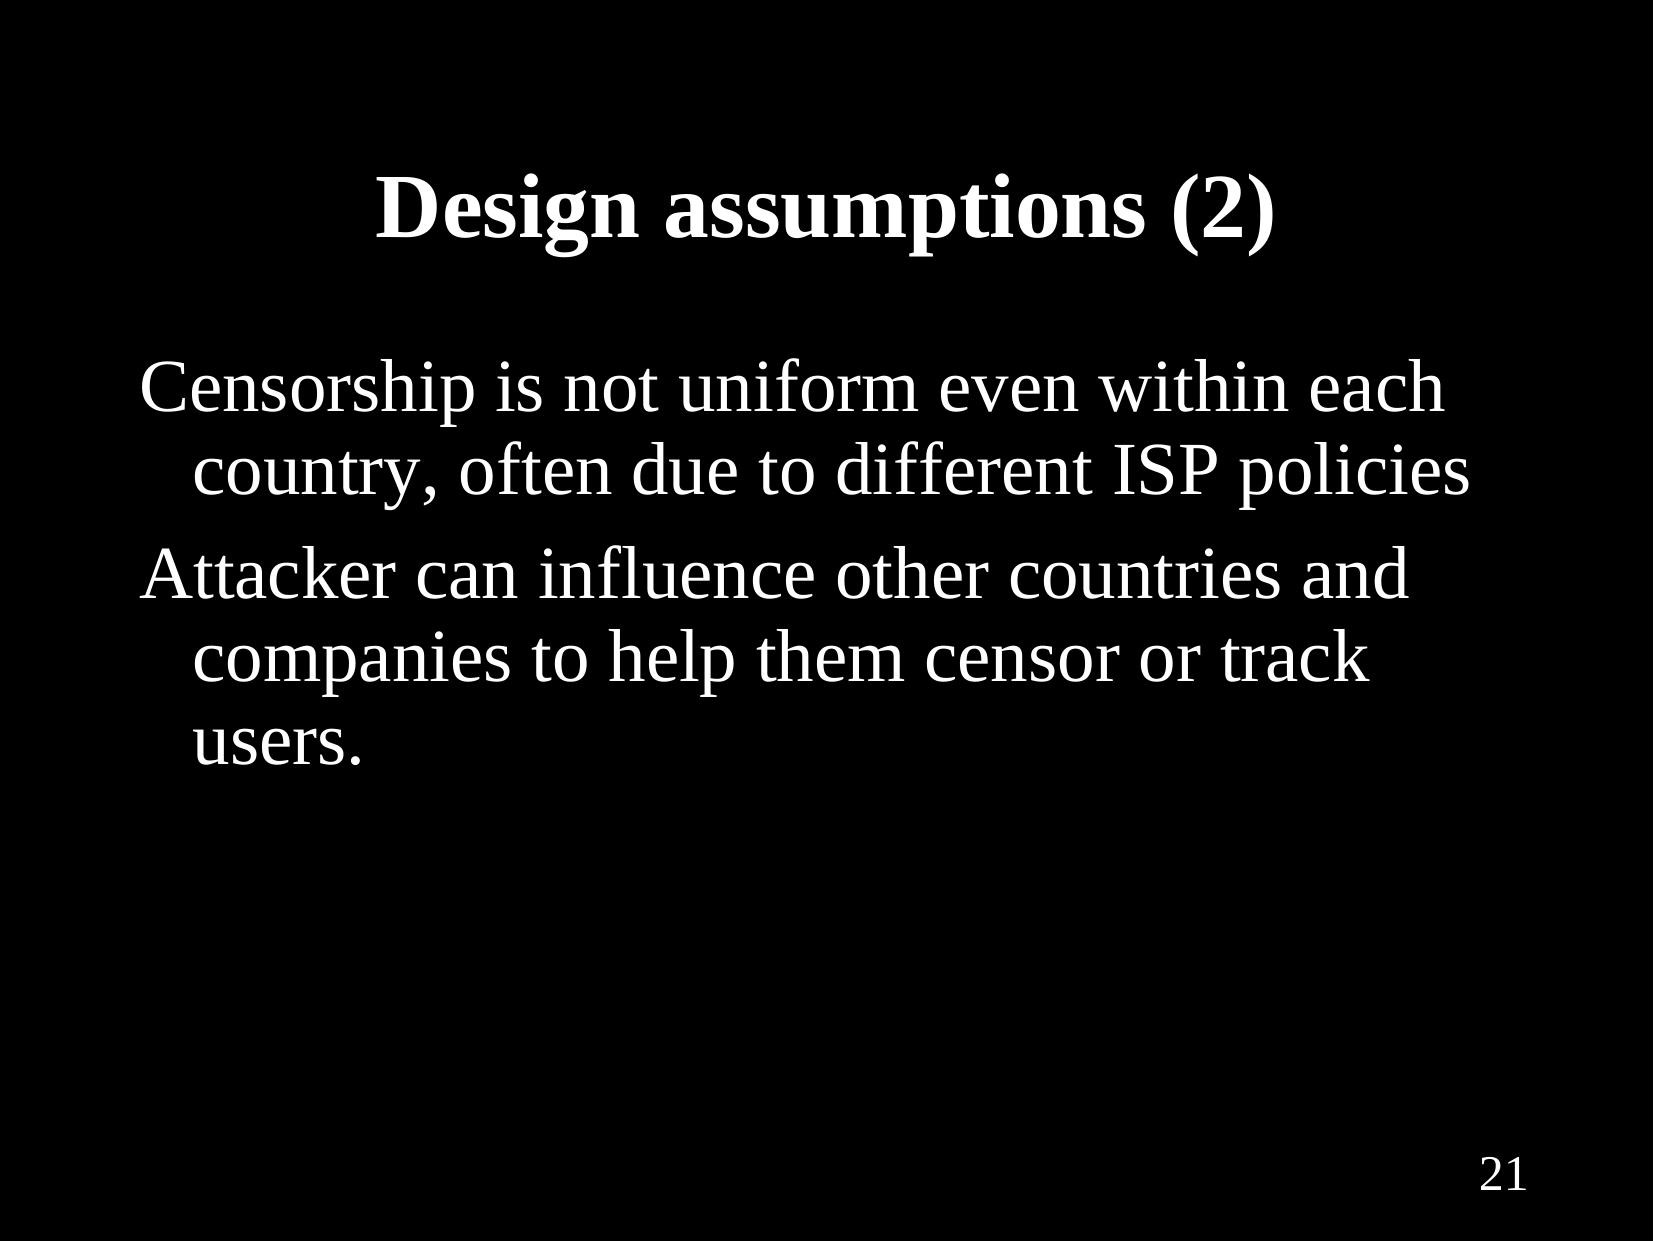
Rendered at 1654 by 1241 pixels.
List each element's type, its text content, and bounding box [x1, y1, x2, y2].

list Censorship is not uniform even within each country, often due to different ISP policies Attacker can influence other countries and companies to help them censor or track users. [121, 344, 1534, 1127]
title Design assumptions (2) [121, 102, 1534, 311]
